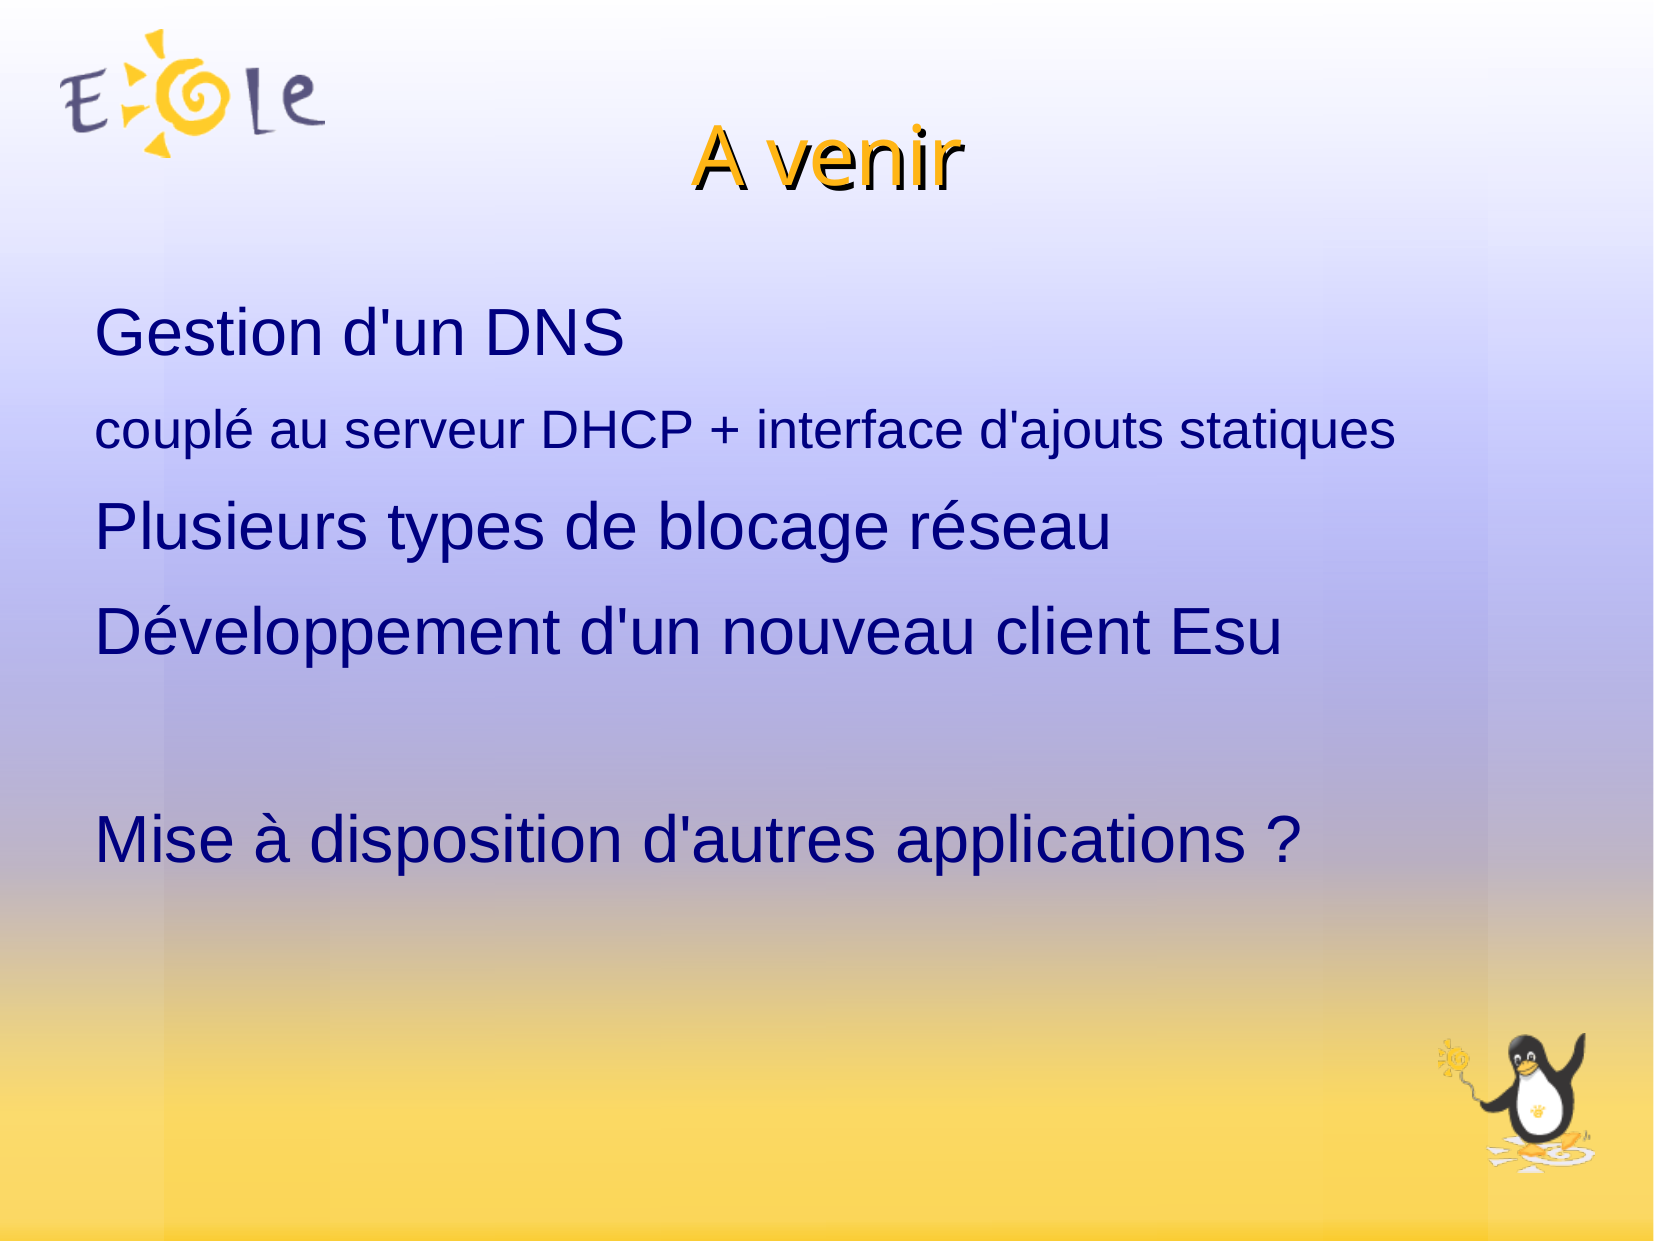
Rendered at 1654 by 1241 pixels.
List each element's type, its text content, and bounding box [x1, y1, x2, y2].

title A venir [82, 49, 1572, 257]
text_box Gestion d'un DNS couplé au serveur DHCP + interface d'ajouts statiques Plusieurs types de blocage réseau Développement d'un nouveau client Esu Mise à disposition d'autres applications ? [59, 295, 1595, 1023]
picture [0, 0, 1654, 1241]
